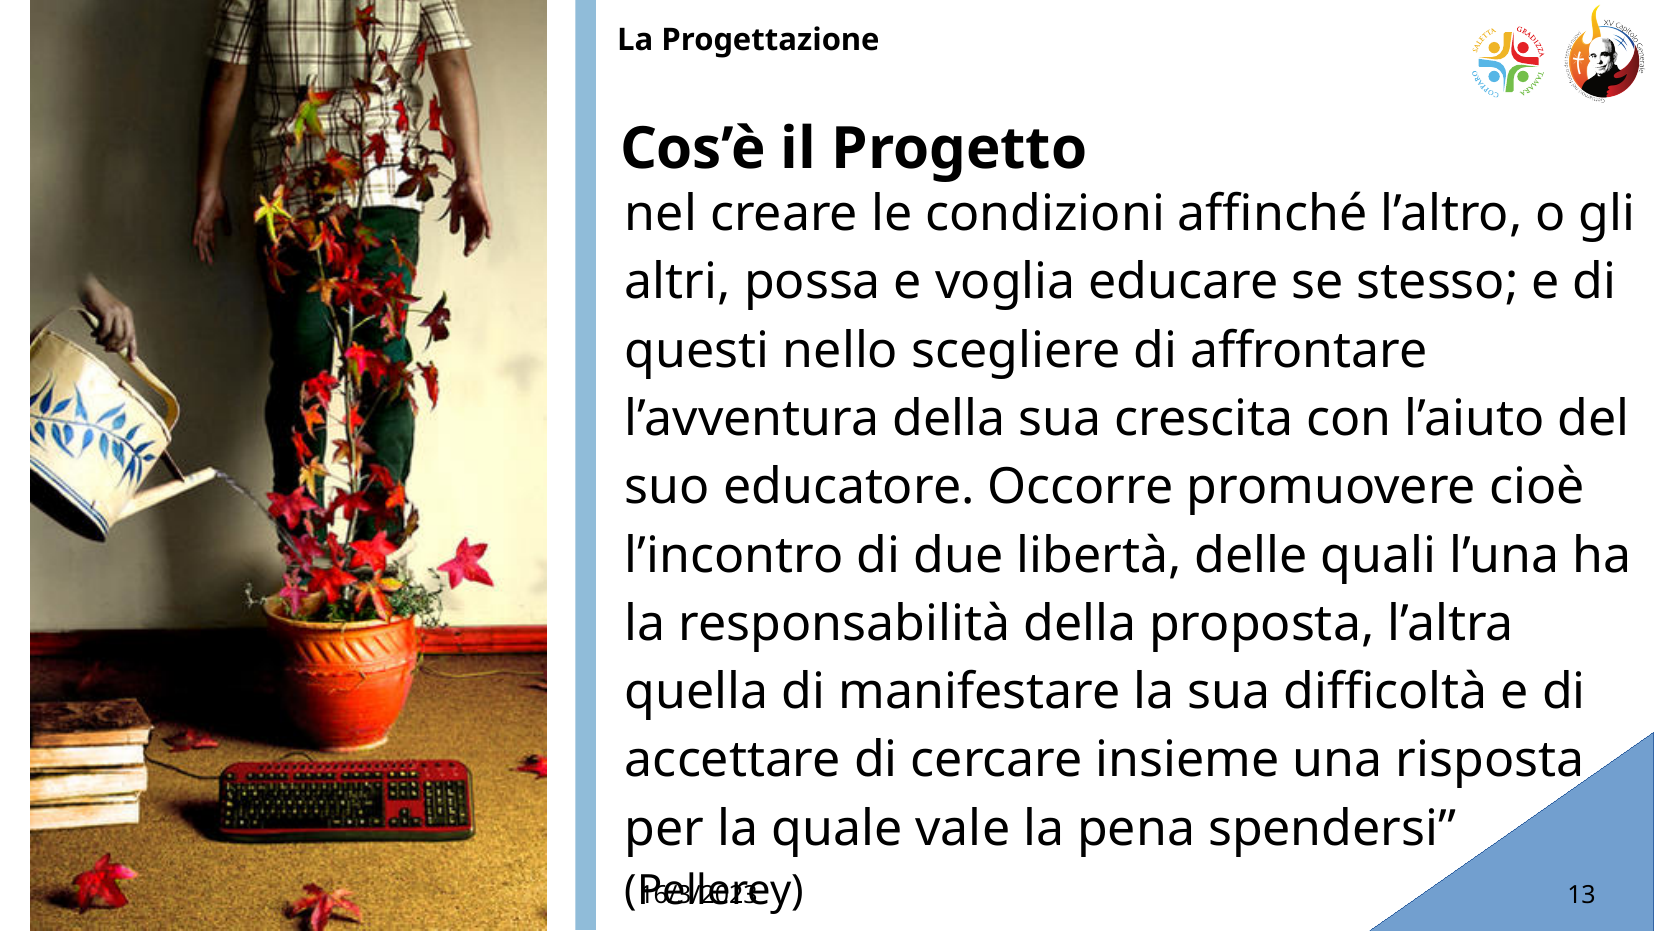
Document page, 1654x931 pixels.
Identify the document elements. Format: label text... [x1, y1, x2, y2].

title Cos’è il Progetto [620, 106, 1617, 178]
text_box La Progettazione [602, 9, 1335, 63]
picture [30, 0, 547, 931]
subtitle nel creare le condizioni affinché l’altro, o gli altri, possa e voglia educare se stesso; e di questi nello scegliere di affrontare l’avventura della sua crescita con l’aiuto del suo educatore. Occorre promuovere cioè l’incontro di due libertà, delle quali l’una ha la responsabilità della proposta, l’altra quella di manifestare la sua difficoltà e di accettare di cercare insieme una risposta per la quale vale la pena spendersi” (Pellerey) [624, 177, 1642, 910]
picture [1563, 4, 1646, 103]
